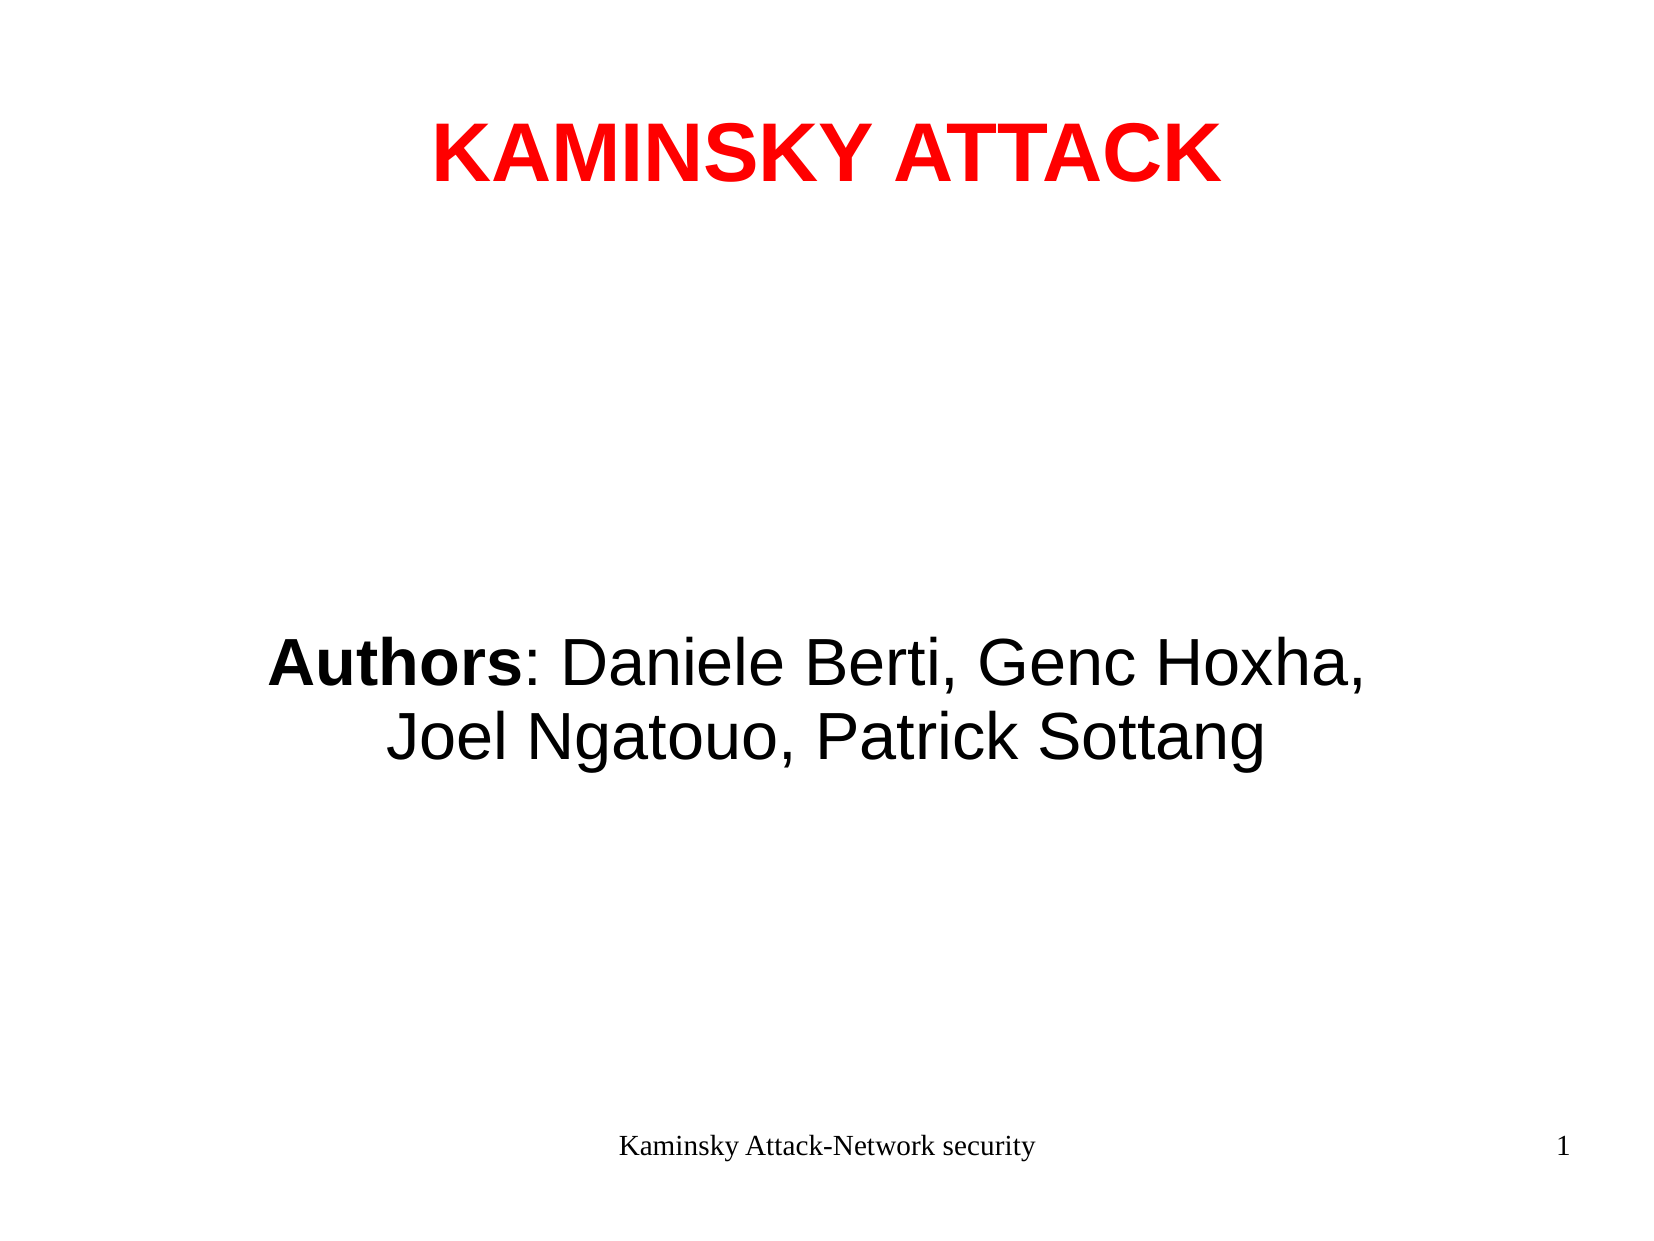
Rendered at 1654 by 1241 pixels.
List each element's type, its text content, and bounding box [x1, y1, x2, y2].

subtitle Authors: Daniele Berti, Genc Hoxha, Joel Ngatouo, Patrick Sottang [82, 290, 1571, 1109]
title KAMINSKY ATTACK [82, 49, 1571, 257]
